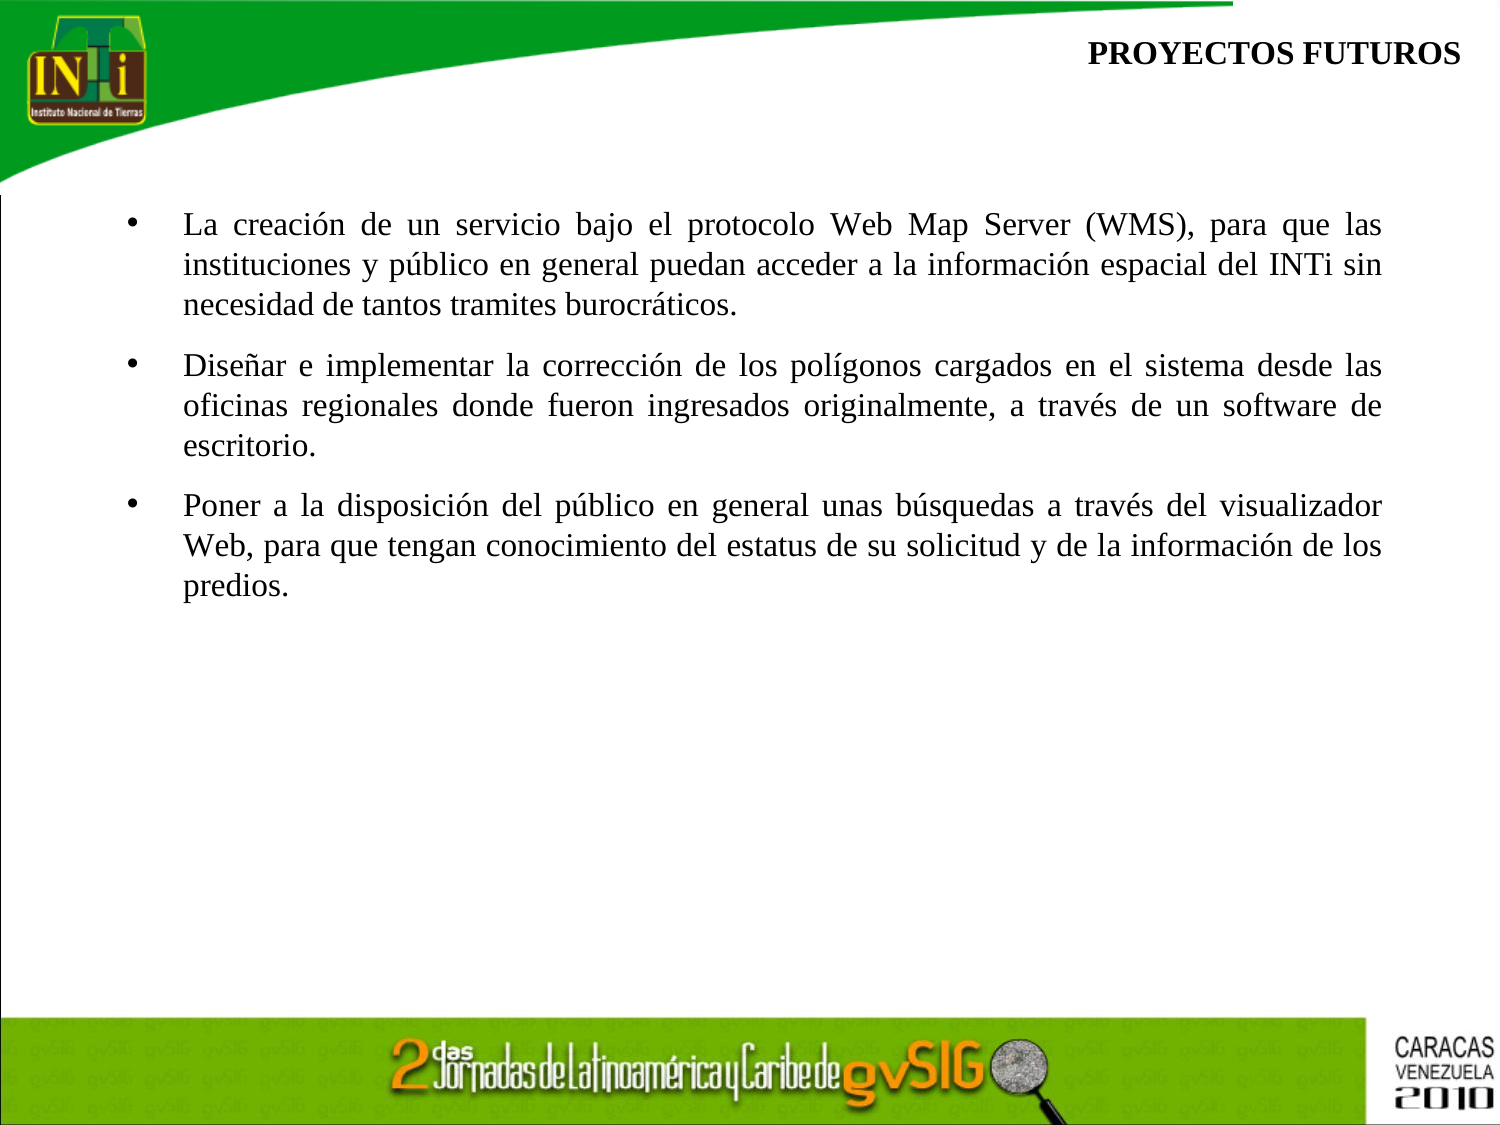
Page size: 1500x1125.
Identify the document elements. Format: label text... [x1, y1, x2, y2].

text_box La creación de un servicio bajo el protocolo Web Map Server (WMS), para que las instituciones y público en general puedan acceder a la información espacial del INTi sin necesidad de tantos tramites burocráticos. Diseñar e implementar la corrección de los polígonos cargados en el sistema desde las oficinas regionales donde fueron ingresados originalmente, a través de un software de escritorio. Poner a la disposición del público en general unas búsquedas a través del visualizador Web, para que tengan conocimiento del estatus de su solicitud y de la información de los predios. [112, 194, 1400, 612]
text_box PROYECTOS FUTUROS [720, 23, 1477, 79]
picture [0, 0, 1500, 1125]
